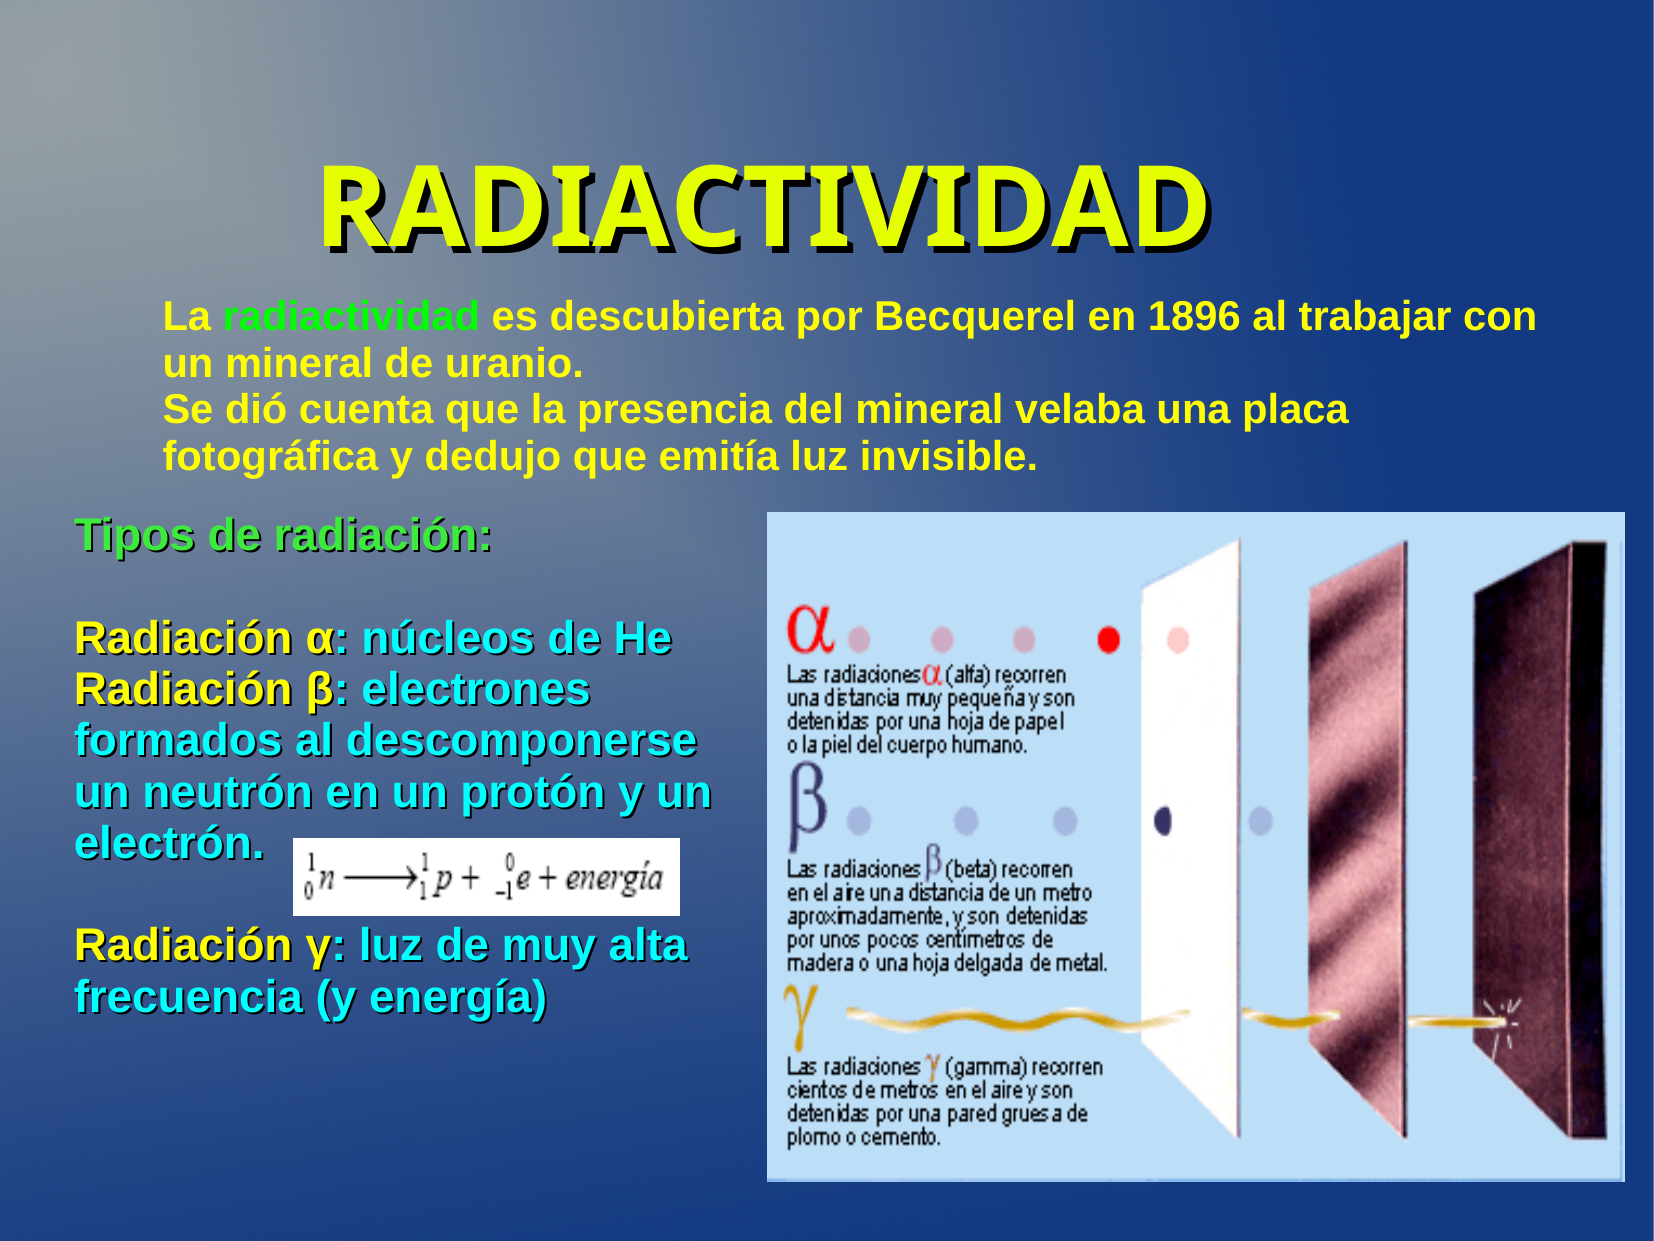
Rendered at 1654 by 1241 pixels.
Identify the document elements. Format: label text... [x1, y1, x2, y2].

title RADIACTIVIDAD [88, 108, 1439, 296]
text_box Tipos de radiación: Radiación α: núcleos de He Radiación β: electrones formados al descomponerse un neutrón en un protón y un electrón. Radiación γ: luz de muy alta frecuencia (y energía) [59, 501, 739, 1091]
picture [0, 0, 1654, 1241]
text_box La radiactividad es descubierta por Becquerel en 1896 al trabajar con un mineral de uranio. Se dió cuenta que la presencia del mineral velaba una placa fotográfica y dedujo que emitía luz invisible. [147, 285, 1565, 538]
